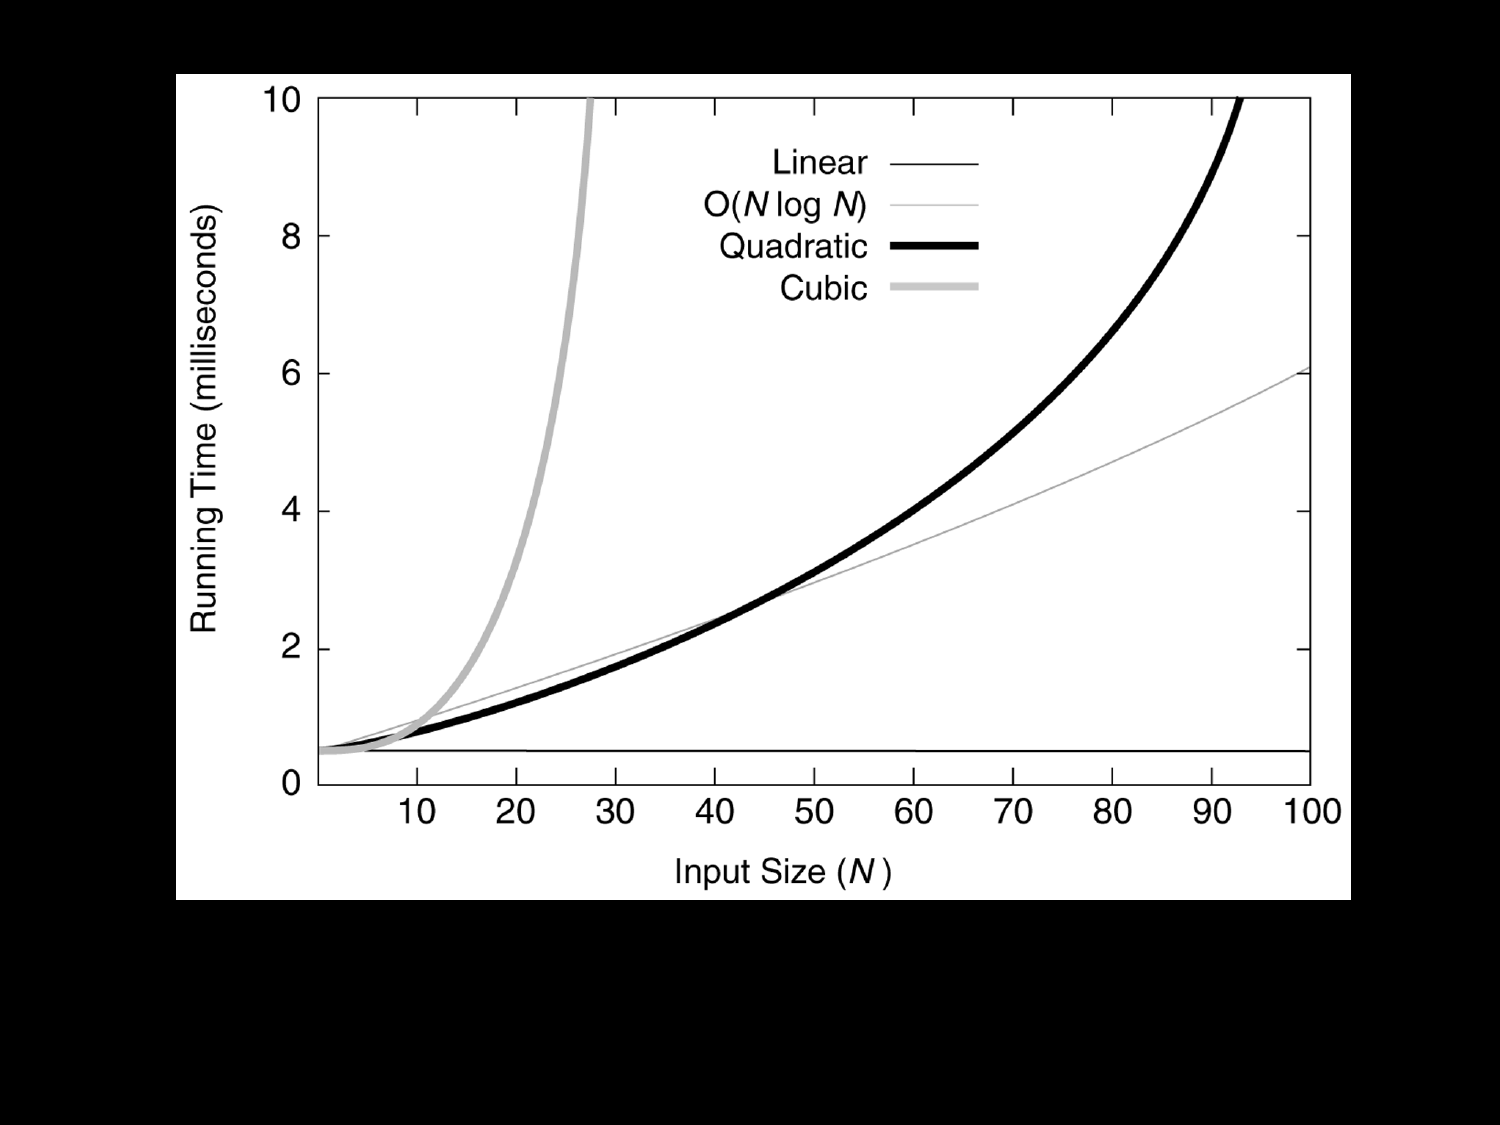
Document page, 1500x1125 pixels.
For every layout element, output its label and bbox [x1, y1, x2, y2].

picture [176, 74, 1351, 901]
